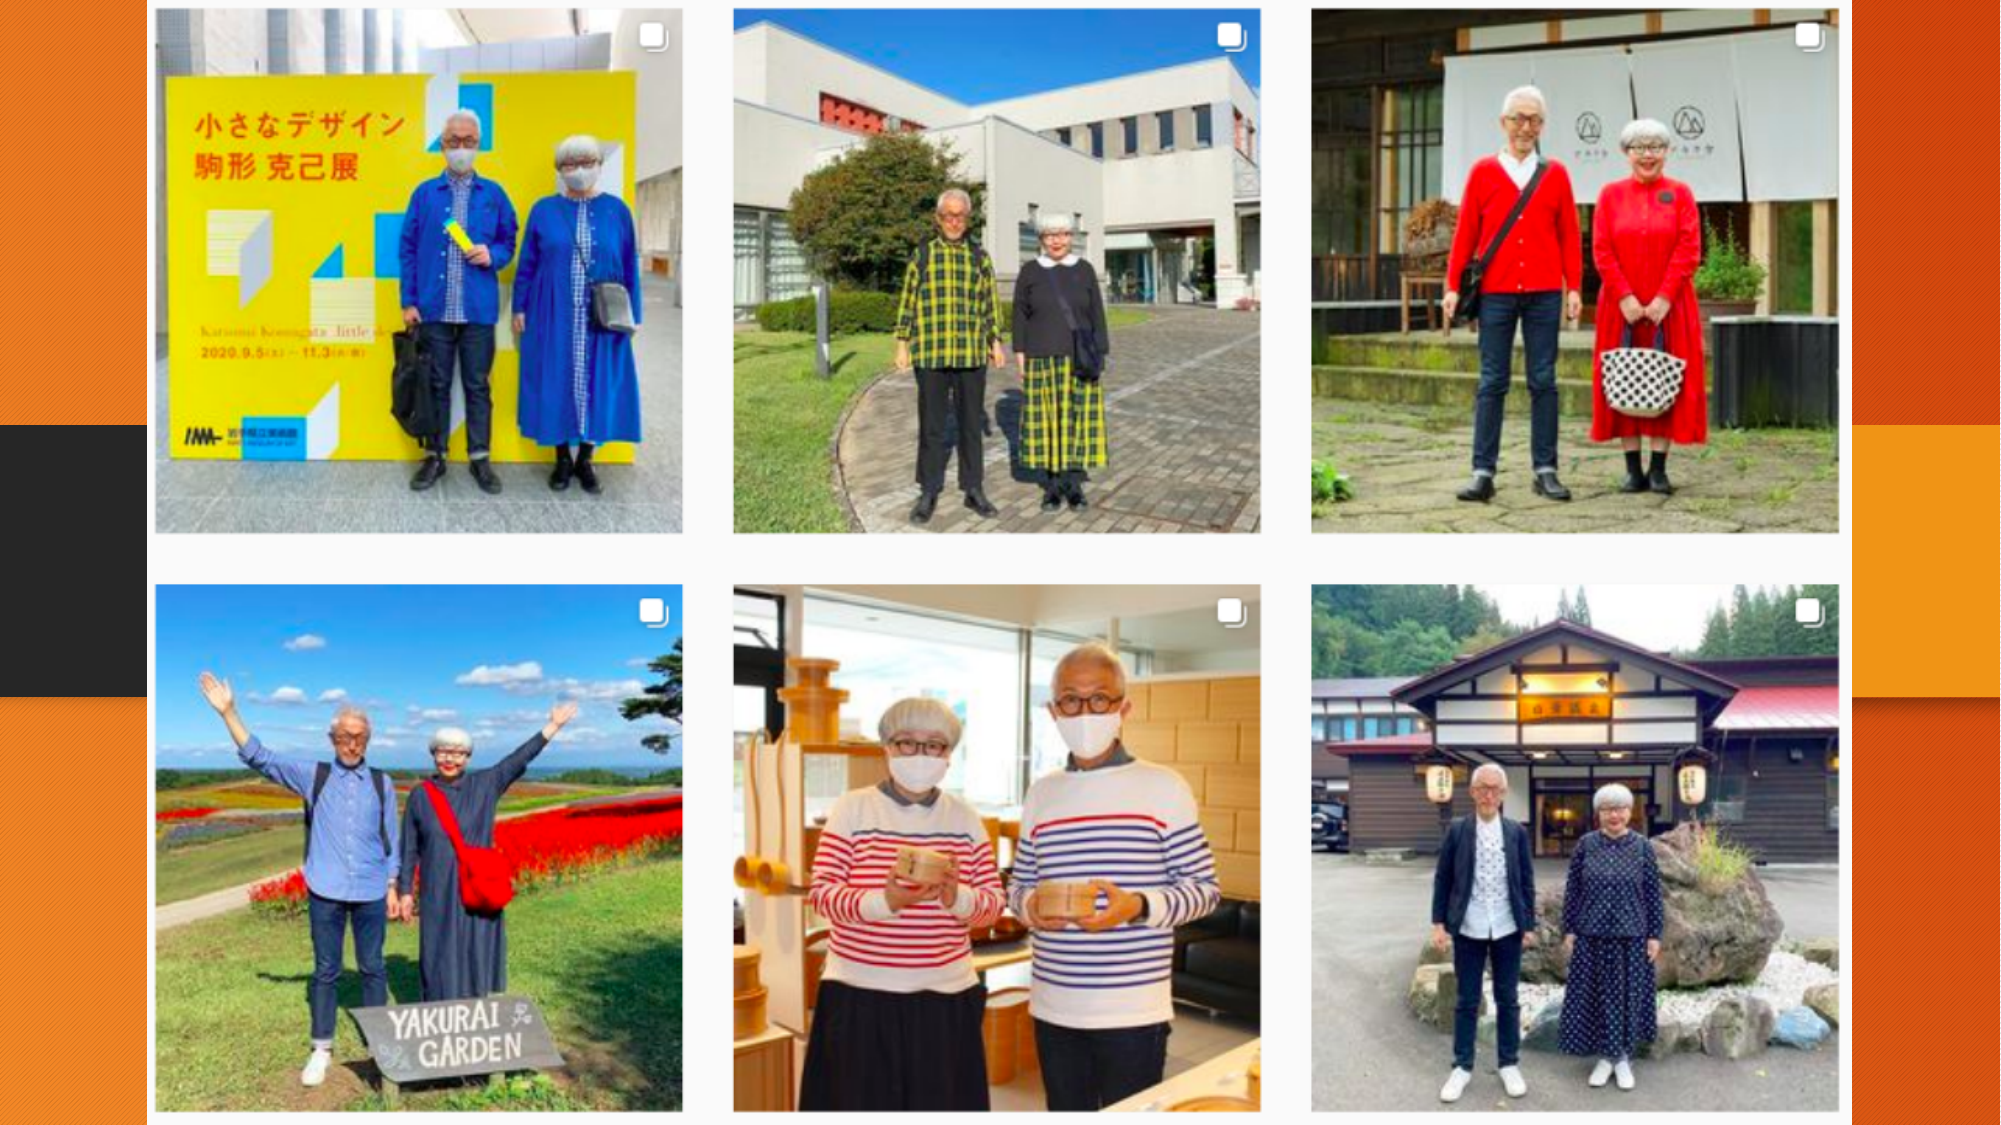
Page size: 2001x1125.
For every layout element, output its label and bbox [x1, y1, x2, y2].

picture [147, 0, 1852, 1125]
